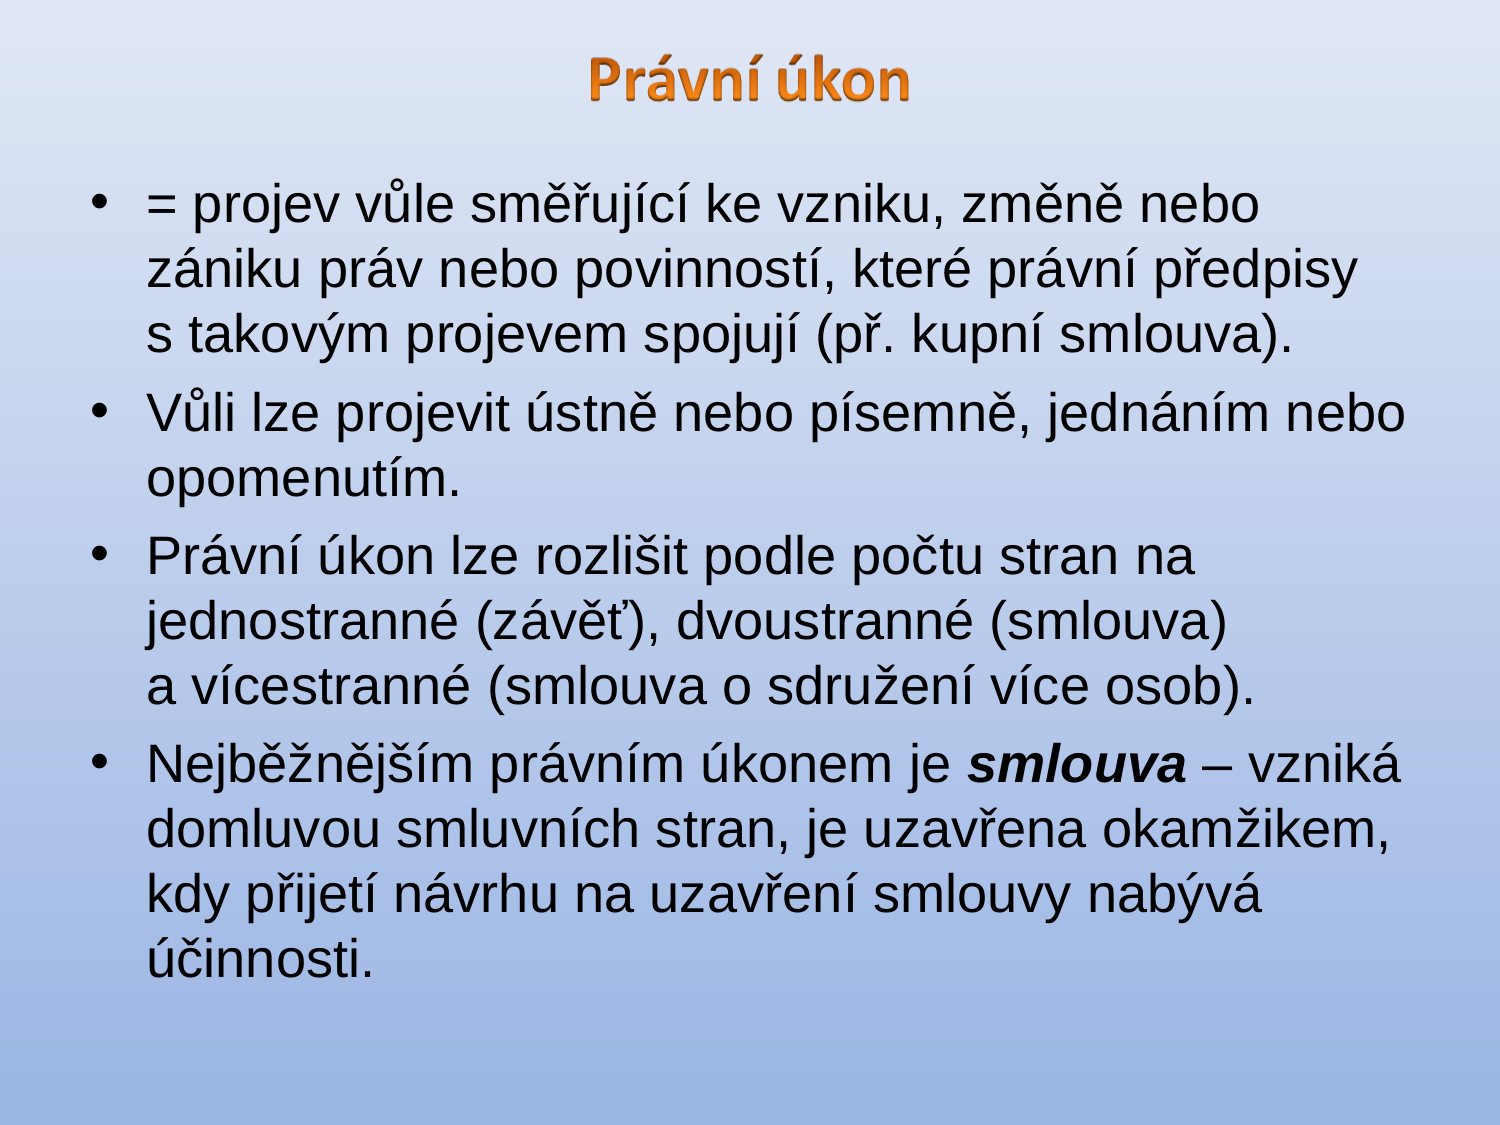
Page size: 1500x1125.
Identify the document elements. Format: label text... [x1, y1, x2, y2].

picture [140, 17, 1360, 160]
list = projev vůle směřující ke vzniku, změně nebo zániku práv nebo povinností, které právní předpisy s takovým projevem spojují (př. kupní smlouva). Vůli lze projevit ústně nebo písemně, jednáním nebo opomenutím. Právní úkon lze rozlišit podle počtu stran na jednostranné (závěť), dvoustranné (smlouva) a vícestranné (smlouva o sdružení více osob). Nejběžnějším právním úkonem je smlouva – vzniká domluvou smluvních stran, je uzavřena okamžikem, kdy přijetí návrhu na uzavření smlouvy nabývá účinnosti. [75, 160, 1426, 1095]
